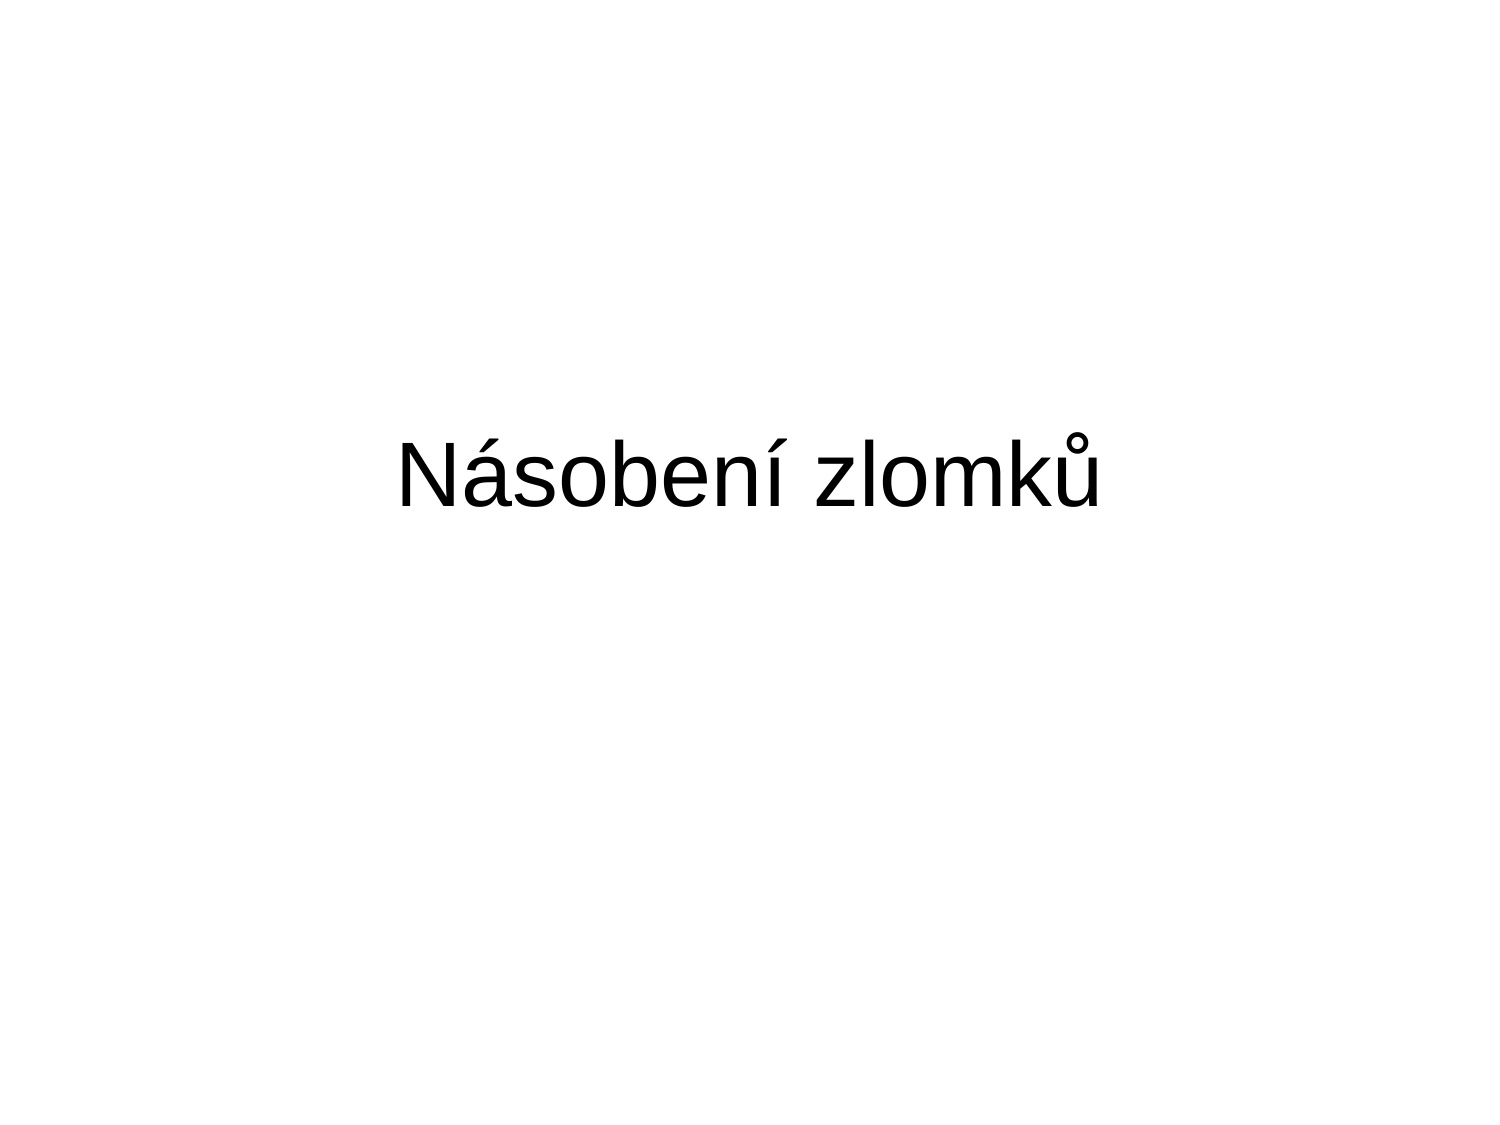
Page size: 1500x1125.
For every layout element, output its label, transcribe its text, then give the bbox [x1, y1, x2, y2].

title Násobení zlomků [112, 349, 1388, 591]
